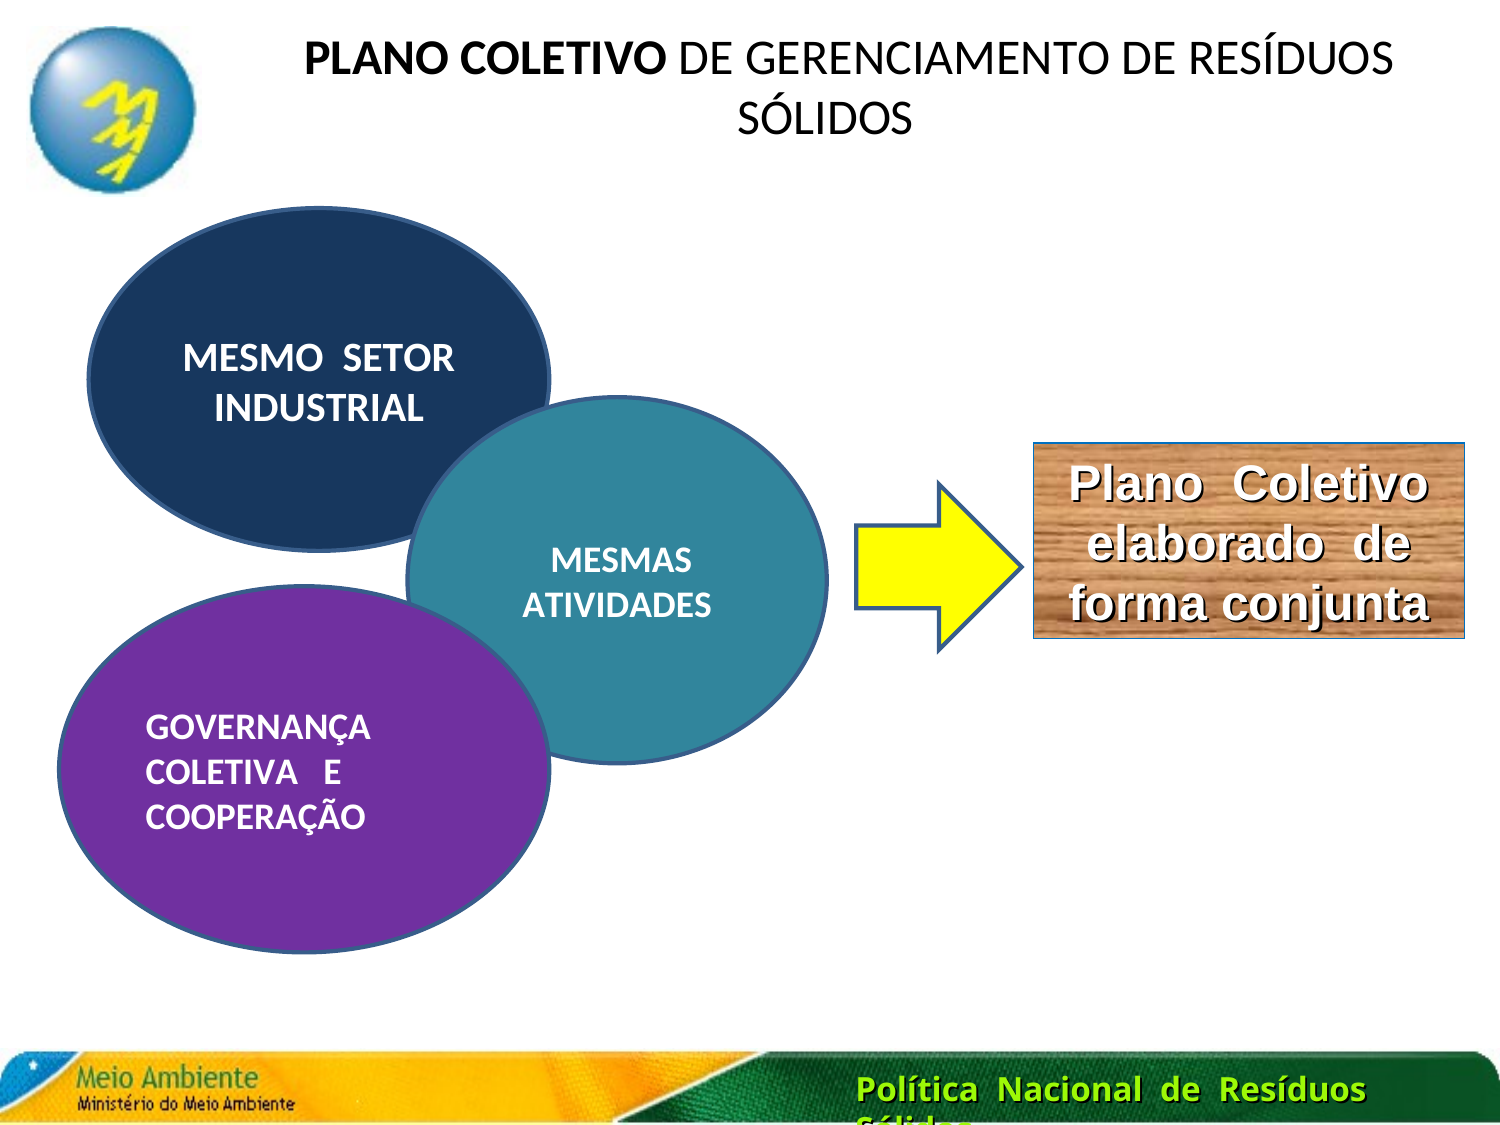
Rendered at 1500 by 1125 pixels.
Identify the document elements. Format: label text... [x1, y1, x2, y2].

text_box GOVERNANÇA COLETIVA E COOPERAÇÃO [59, 586, 550, 953]
text_box [856, 484, 1022, 650]
picture [29, 1060, 39, 1071]
text_box MESMO SETOR INDUSTRIAL [88, 208, 550, 551]
text_box MESMAS ATIVIDADES [407, 397, 827, 764]
picture [0, 1048, 1500, 1125]
picture [26, 26, 202, 197]
text_box PLANO COLETIVO DE GERENCIAMENTO DE RESÍDUOS SÓLIDOS [222, 17, 1430, 152]
text_box Plano Coletivo elaborado de forma conjunta [1033, 442, 1465, 639]
